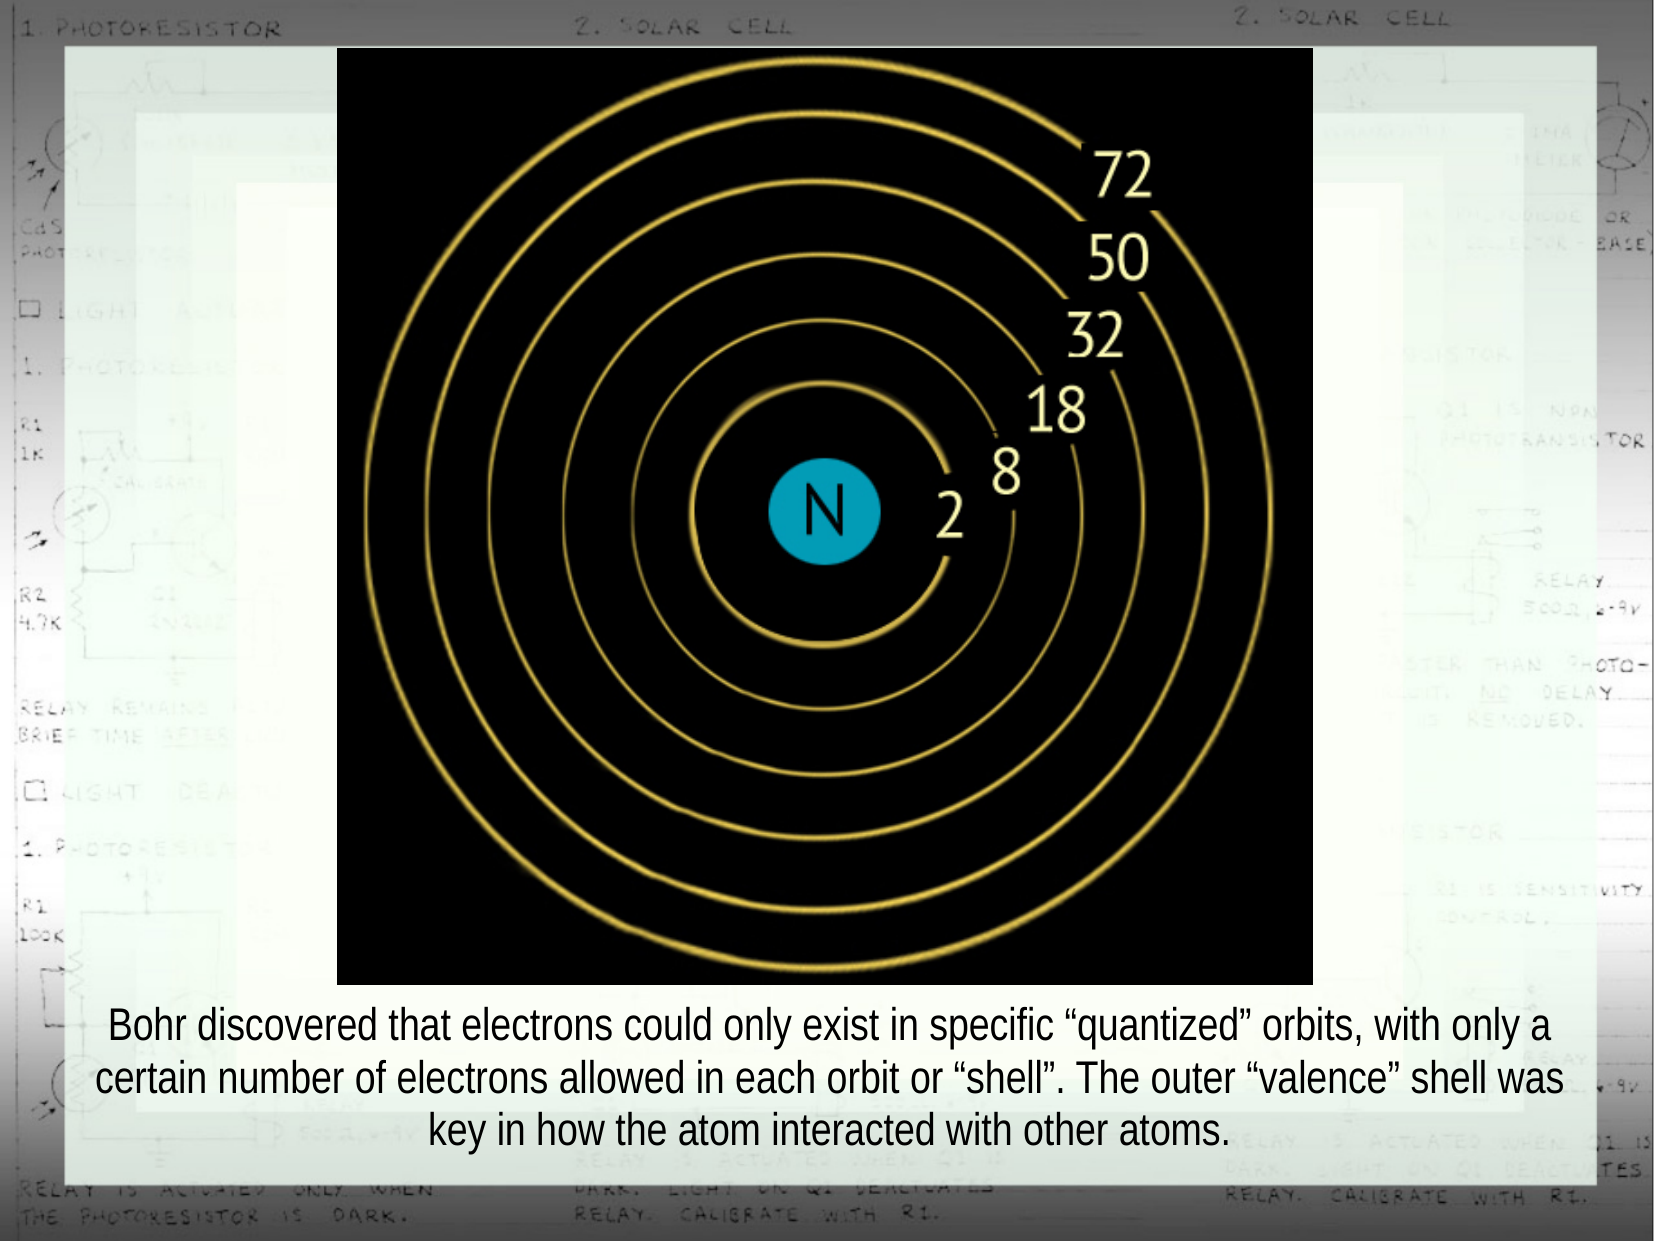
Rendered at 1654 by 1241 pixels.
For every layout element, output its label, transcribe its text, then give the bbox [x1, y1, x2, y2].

title Bohr discovered that electrons could only exist in specific “quantized” orbits, with only a certain number of electrons allowed in each orbit or “shell”. The outer “valence” shell was key in how the atom interacted with other atoms. [87, 997, 1573, 1156]
picture [0, 0, 1654, 1241]
